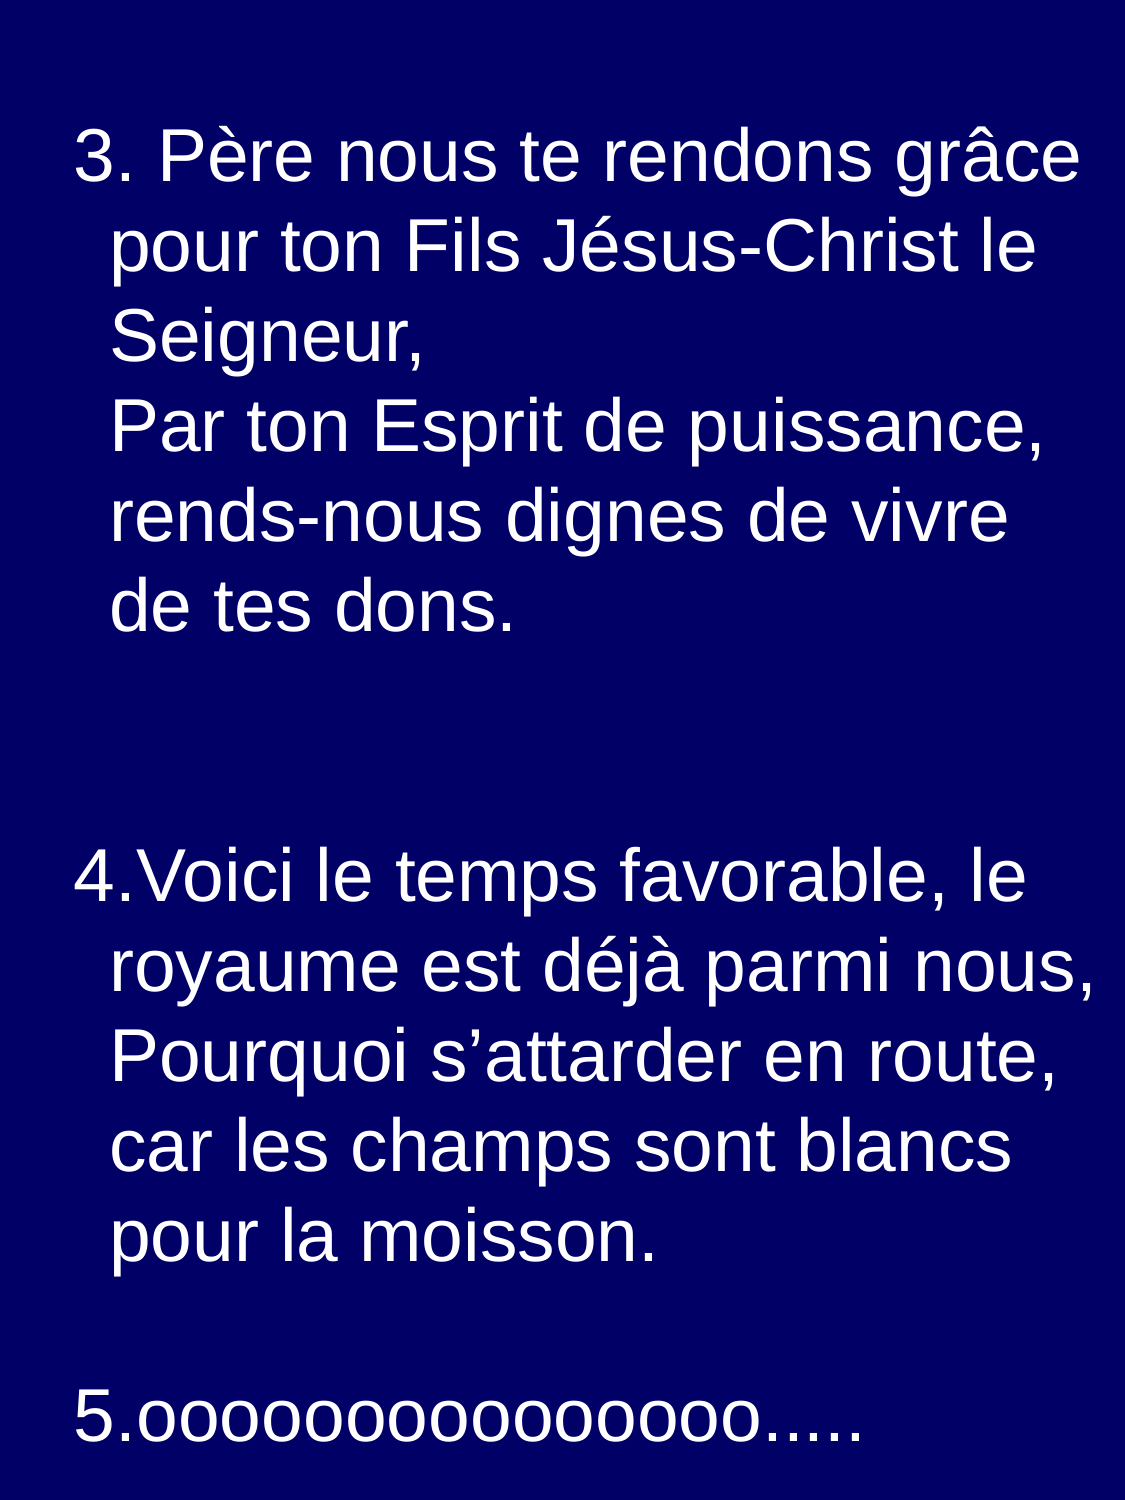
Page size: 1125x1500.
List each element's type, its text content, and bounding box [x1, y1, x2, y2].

text_box Père nous te rendons grâce pour ton Fils Jésus-Christ le Seigneur, Par ton Esprit de puissance, rends-nous dignes de vivre de tes dons. Voici le temps favorable, le royaume est déjà parmi nous, Pourquoi s’attarder en route, car les champs sont blancs pour la moisson. ooooooooooooooo..... [58, 0, 1125, 1108]
